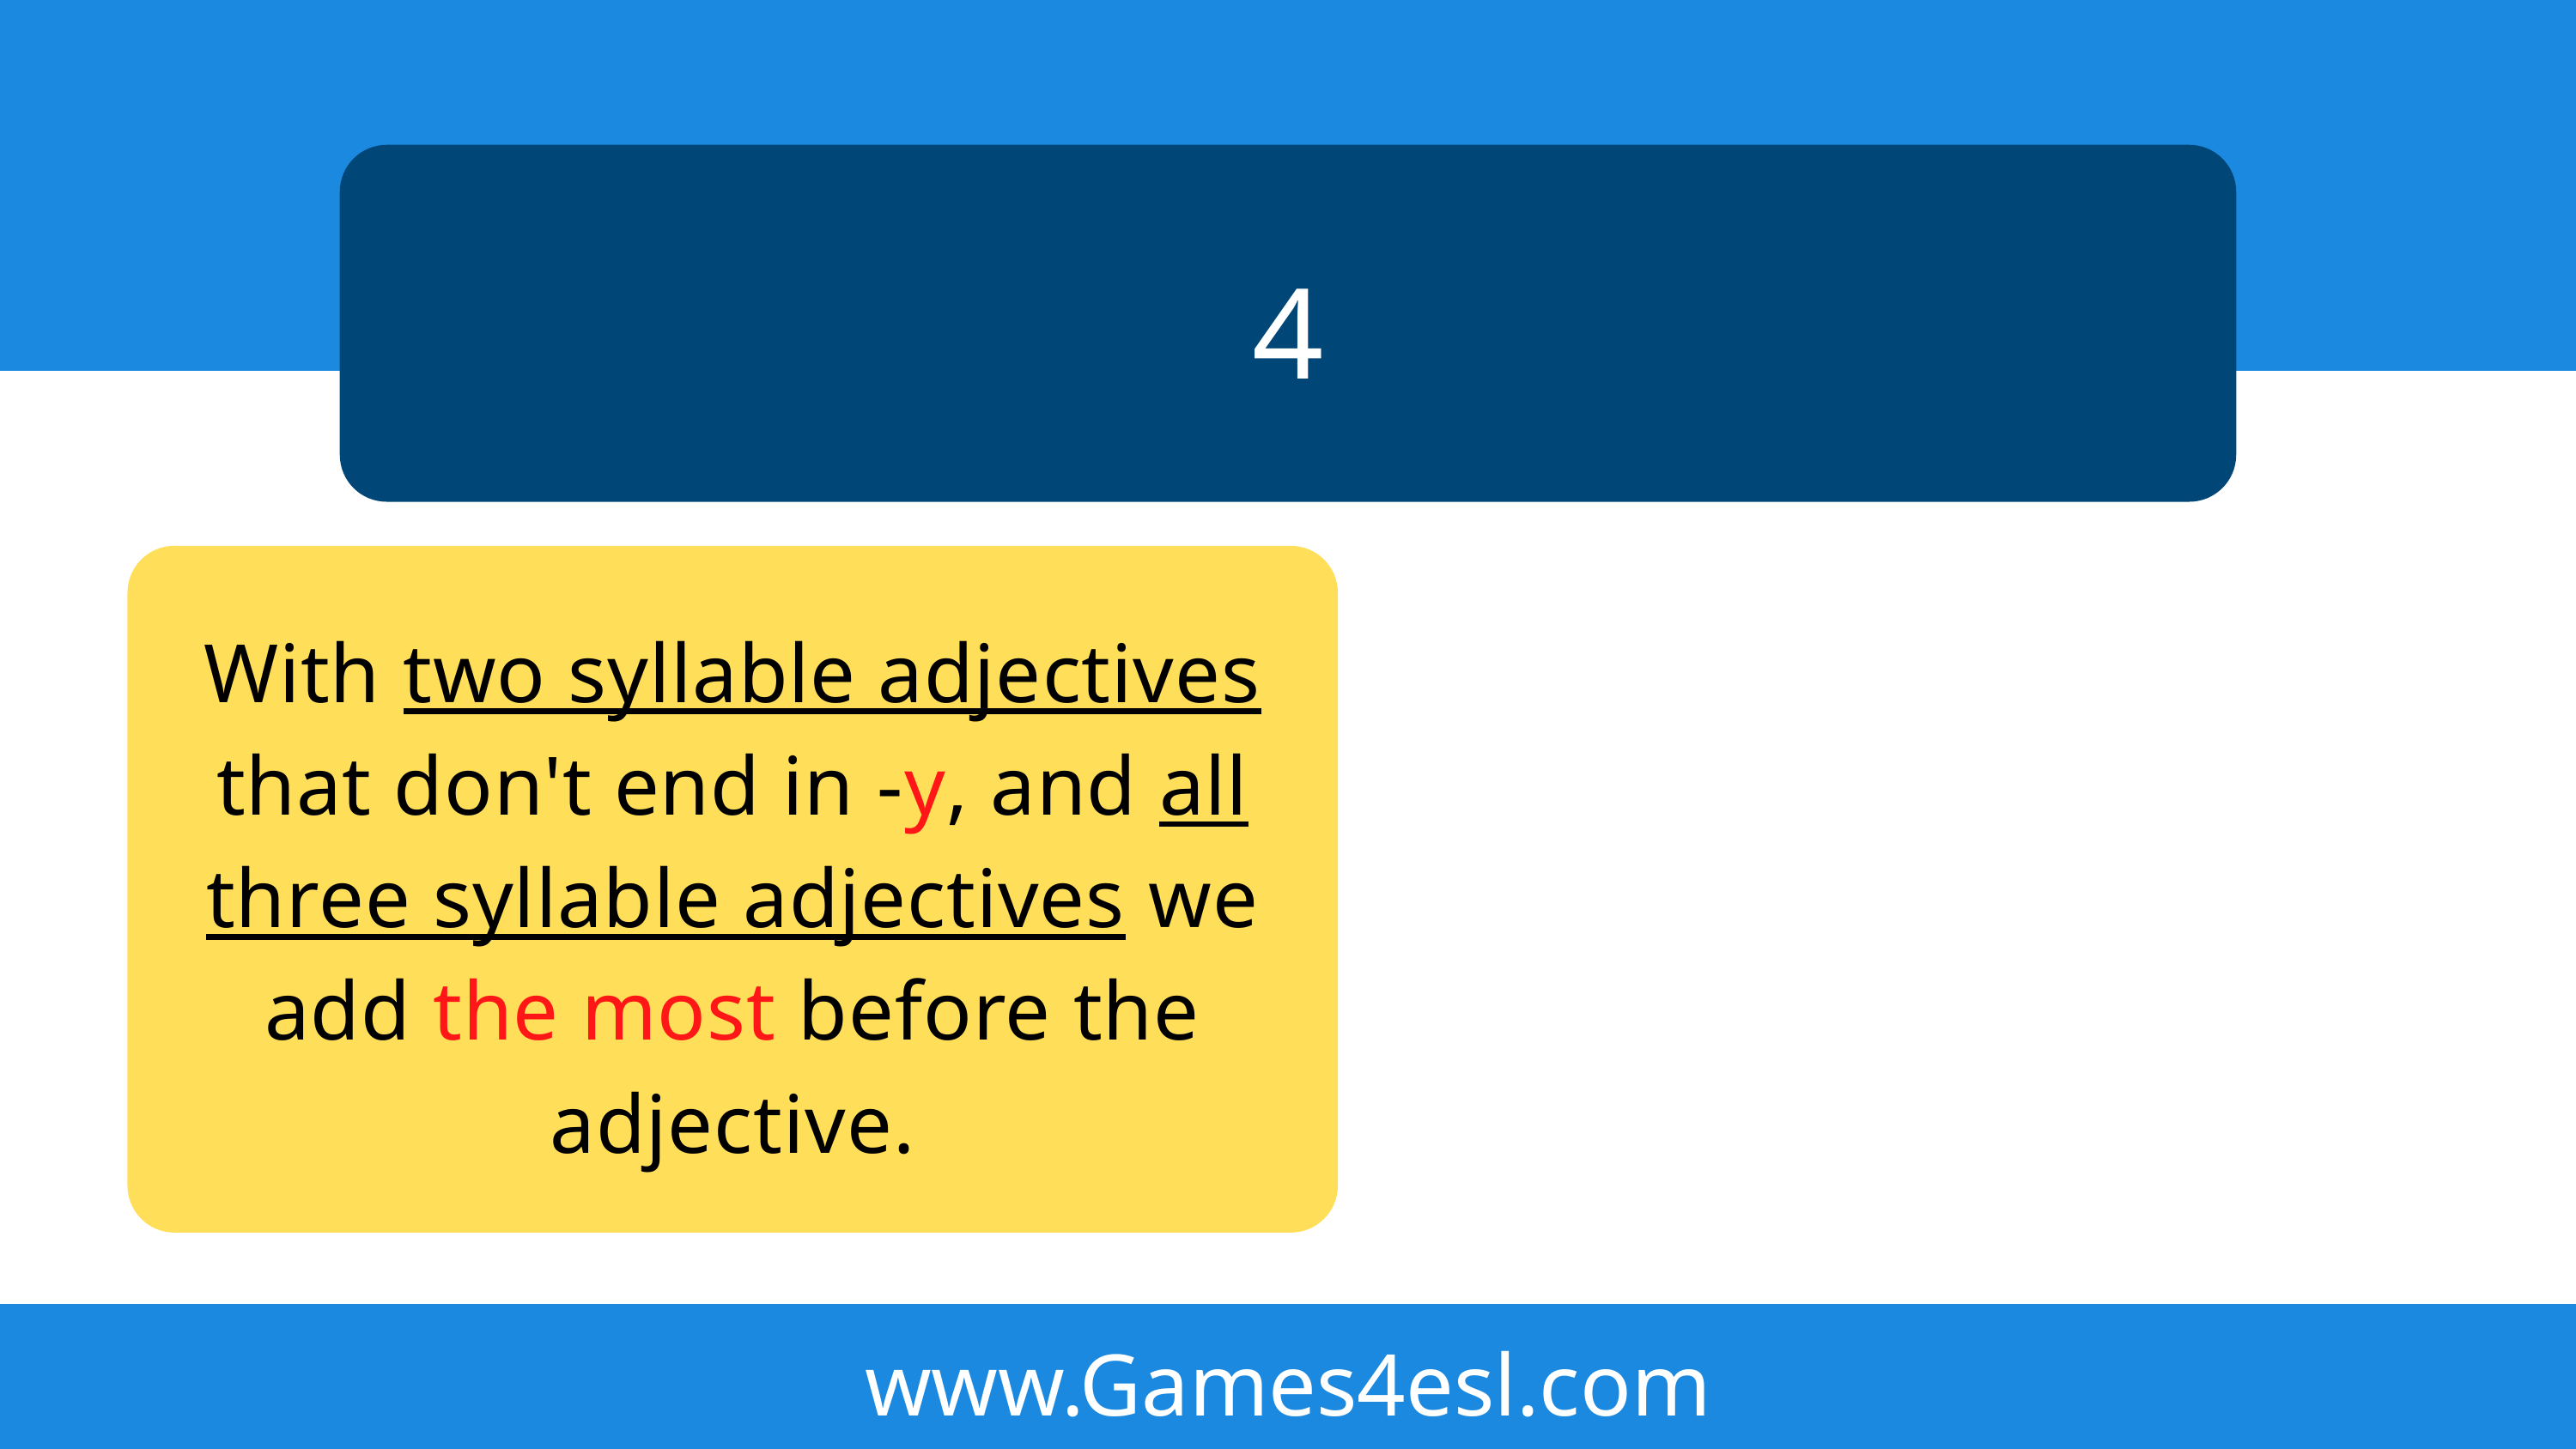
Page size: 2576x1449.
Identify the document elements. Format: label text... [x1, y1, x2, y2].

text_box With two syllable adjectives that don't end in -y, and all three syllable adjectives we add the most before the adjective. [173, 605, 1292, 1162]
text_box [127, 545, 1339, 1233]
text_box [0, 0, 2576, 502]
text_box 4 [434, 228, 2142, 398]
text_box www.Games4esl.com [842, 1314, 1734, 1426]
text_box [0, 1304, 2576, 1449]
